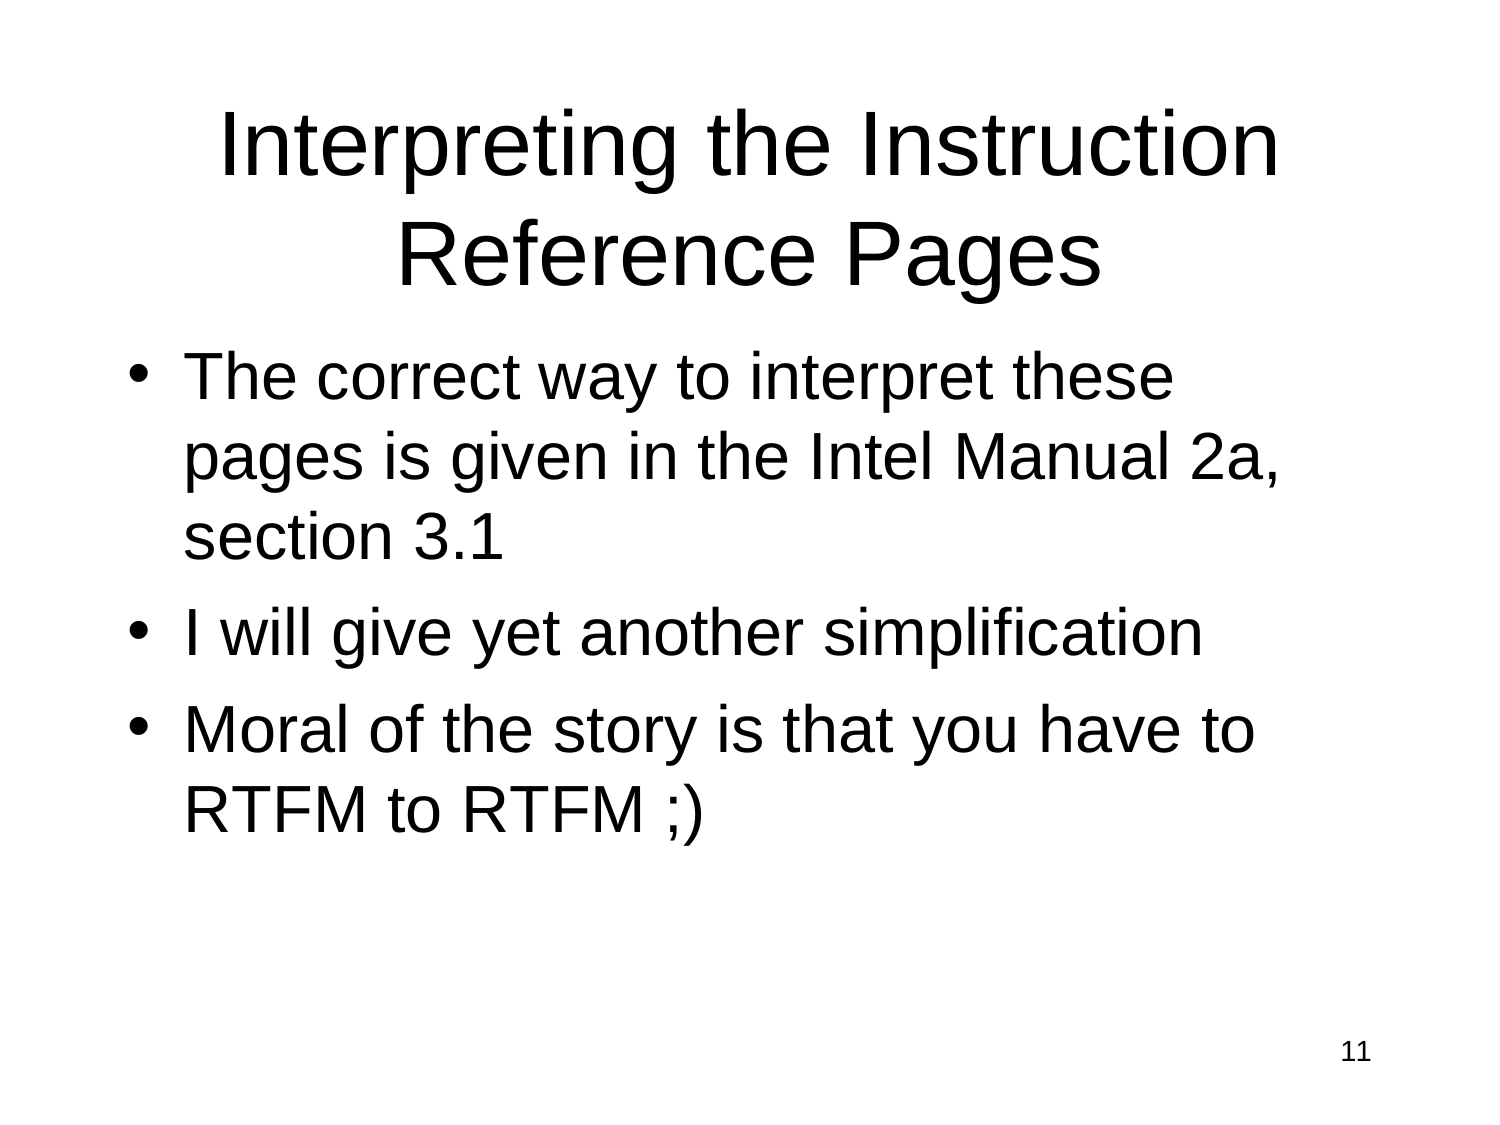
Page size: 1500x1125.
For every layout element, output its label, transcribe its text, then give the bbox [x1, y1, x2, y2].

list The correct way to interpret these pages is given in the Intel Manual 2a, section 3.1 I will give yet another simplification Moral of the story is that you have to RTFM to RTFM ;) [112, 324, 1388, 1001]
title Interpreting the Instruction Reference Pages [112, 76, 1388, 312]
text_box <number> [1074, 1025, 1388, 1101]
